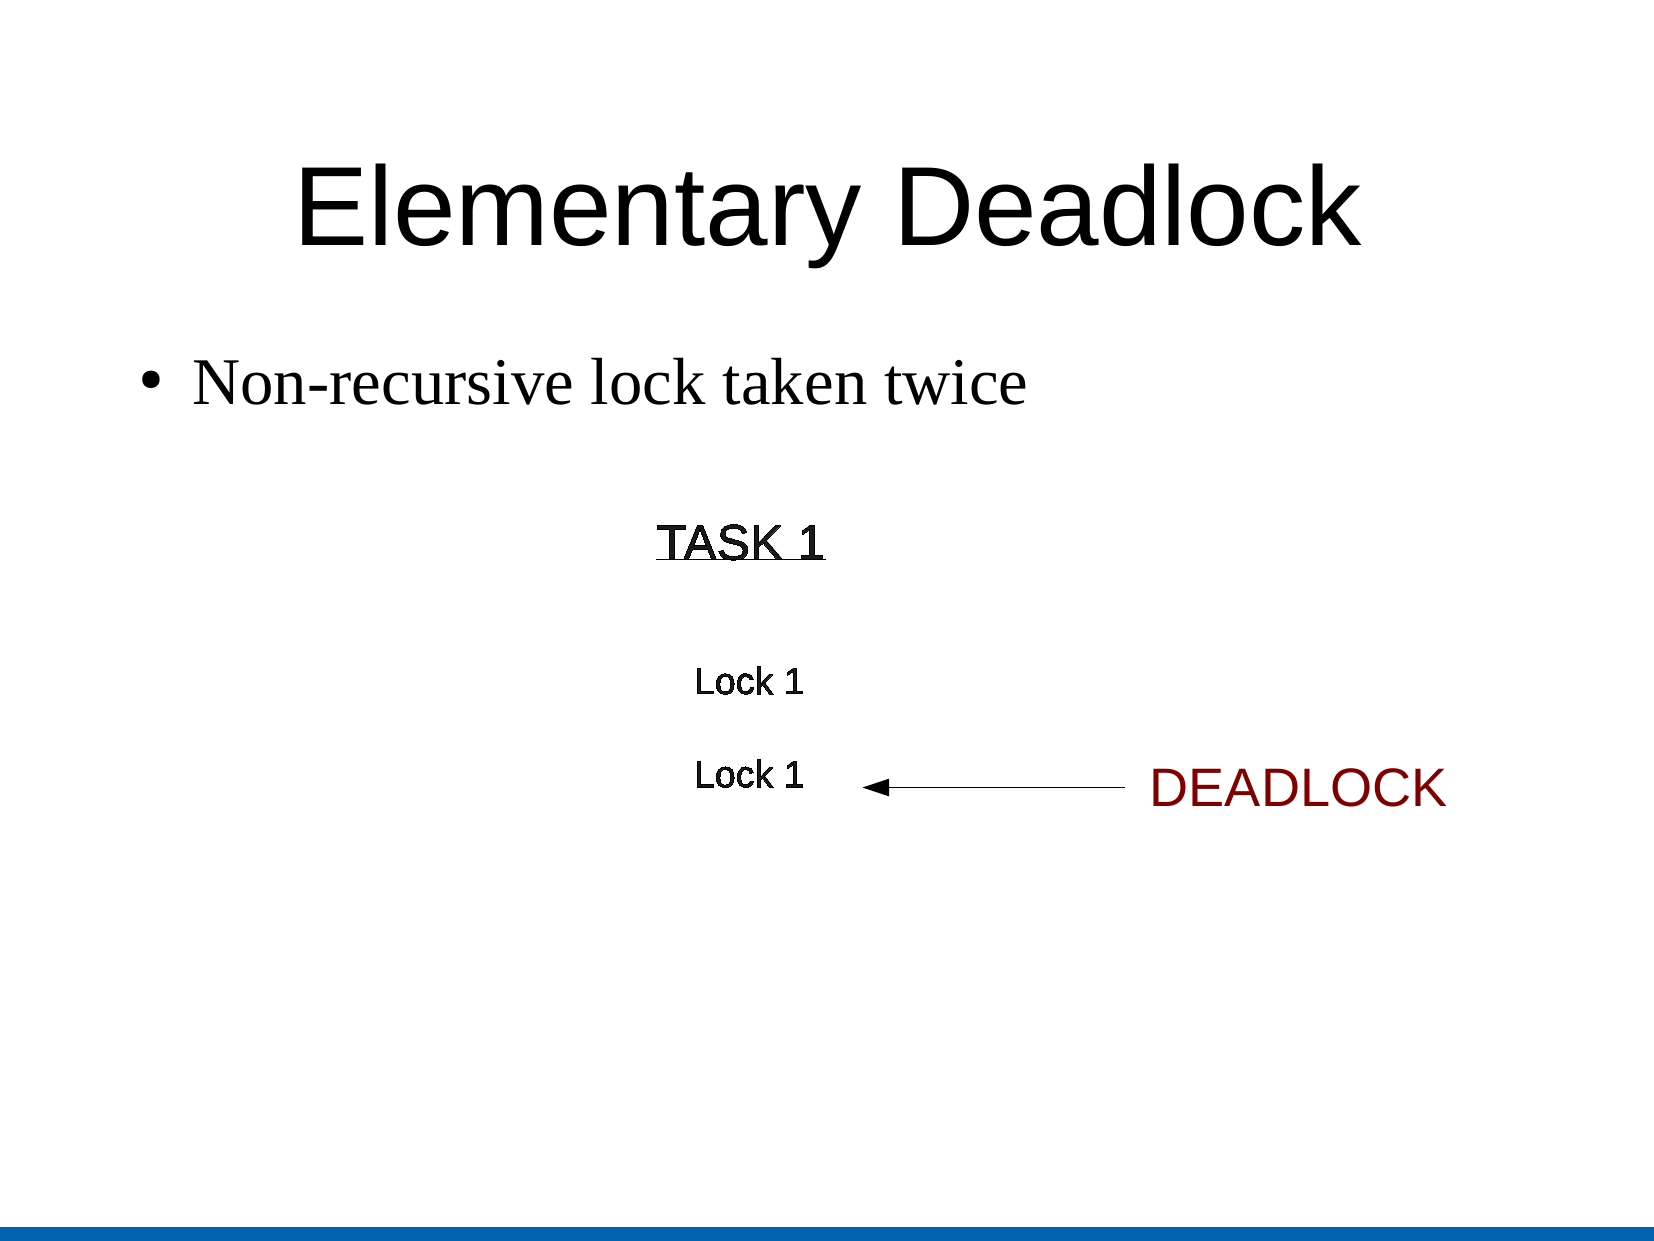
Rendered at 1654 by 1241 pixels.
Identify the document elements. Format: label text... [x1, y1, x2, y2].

text_box DEADLOCK [1134, 750, 1463, 826]
text_box [716, 766, 735, 788]
text_box [737, 766, 754, 788]
text_box [786, 761, 803, 788]
text_box [656, 524, 826, 561]
text_box [737, 673, 754, 695]
title Elementary Deadlock [121, 102, 1534, 310]
text_box [697, 668, 714, 694]
text_box [757, 759, 774, 788]
text_box [716, 673, 735, 695]
text_box [697, 761, 714, 788]
list Non-recursive lock taken twice [121, 344, 1534, 1112]
text_box [757, 666, 774, 695]
text_box [786, 668, 803, 694]
